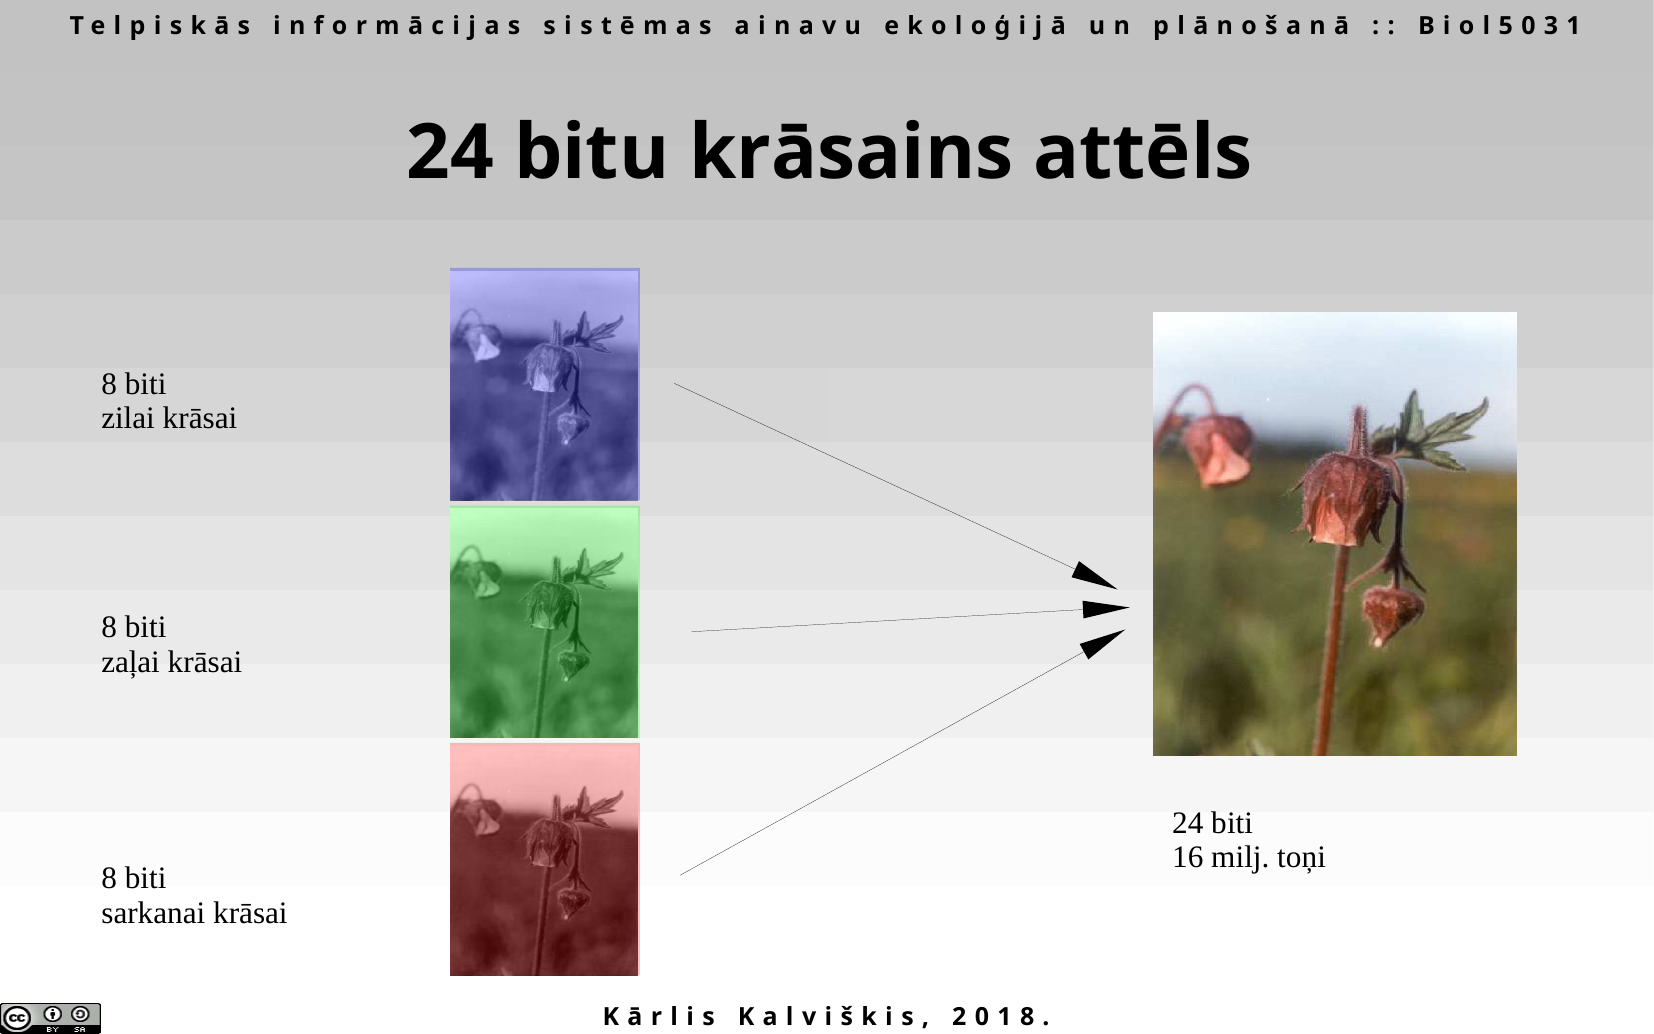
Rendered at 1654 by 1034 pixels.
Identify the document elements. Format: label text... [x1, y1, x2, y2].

text_box 8 biti sarkanai krāsai [101, 860, 372, 939]
text_box [450, 267, 640, 501]
text_box [450, 742, 640, 976]
text_box 8 biti zilai krāsai [101, 366, 291, 444]
text_box [450, 505, 640, 738]
title 24 bitu krāsains attēls [34, 50, 1626, 247]
text_box 24 biti 16 milj. toņi [1172, 805, 1390, 883]
text_box 8 biti zaļai krāsai [101, 610, 299, 688]
picture [0, 0, 1654, 1034]
